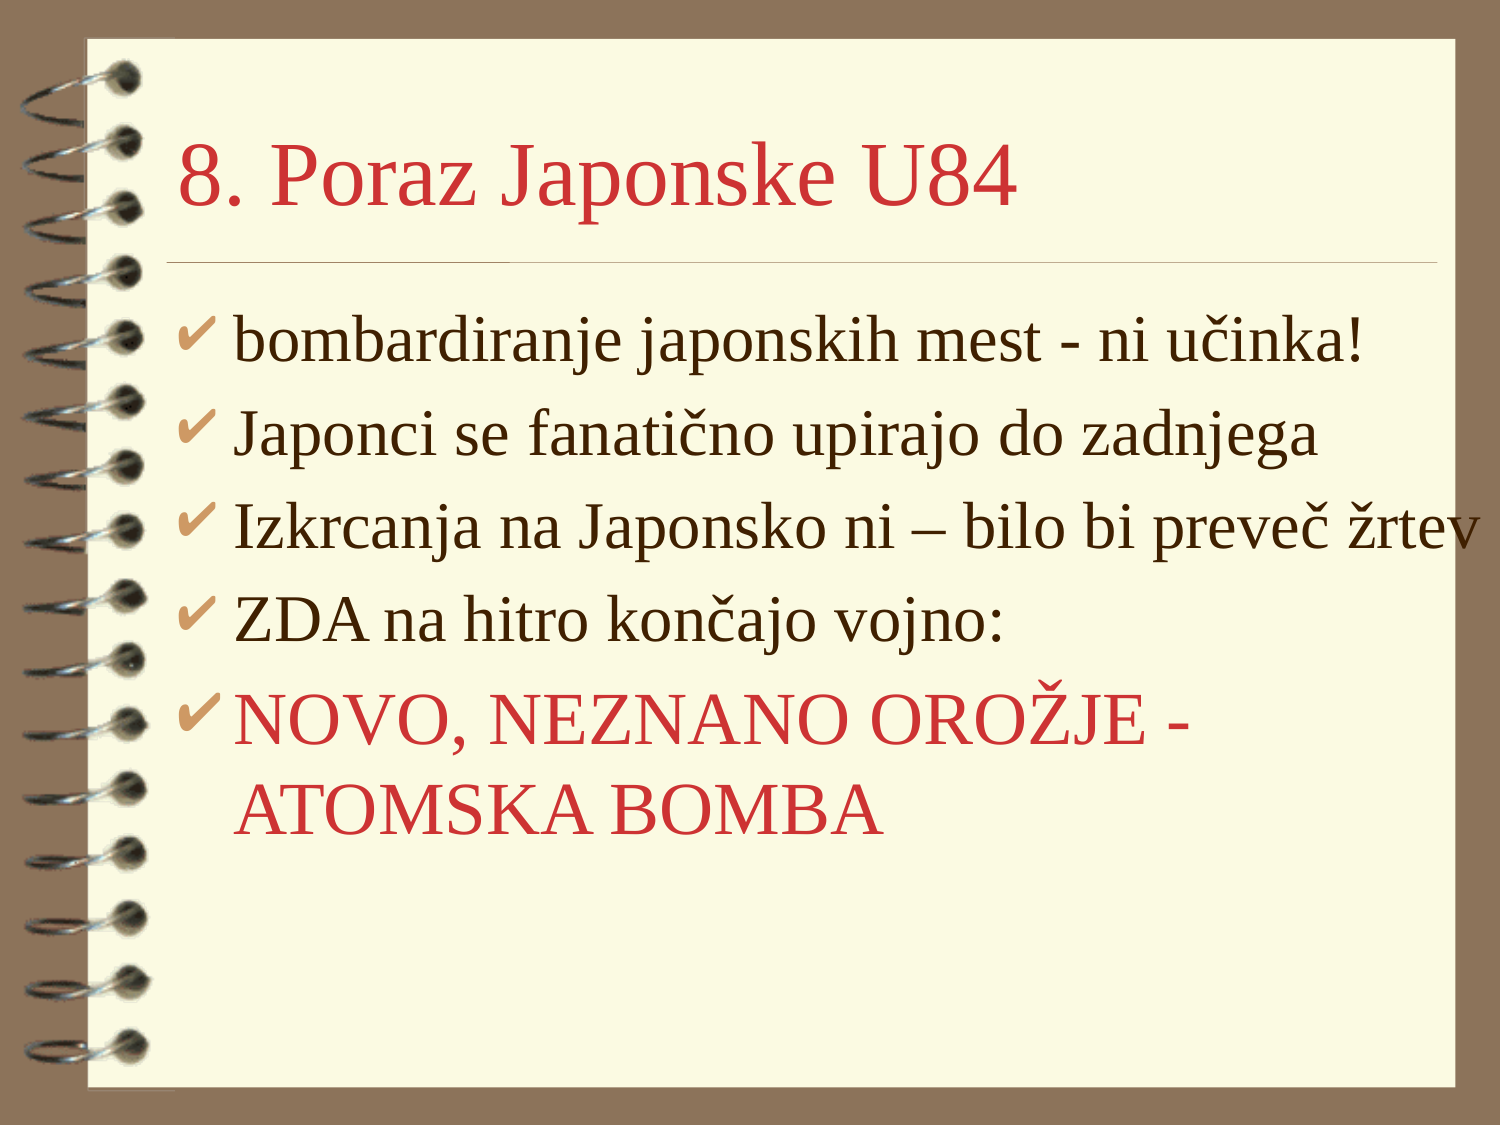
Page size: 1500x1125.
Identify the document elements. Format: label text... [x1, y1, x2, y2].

list bombardiranje japonskih mest - ni učinka! Japonci se fanatično upirajo do zadnjega Izkrcanja na Japonsko ni – bilo bi preveč žrtev ZDA na hitro končajo vojno: NOVO, NEZNANO OROŽJE - ATOMSKA BOMBA [162, 287, 1500, 850]
picture [0, 0, 175, 1125]
title 8. Poraz Japonske U84 [162, 75, 1438, 263]
